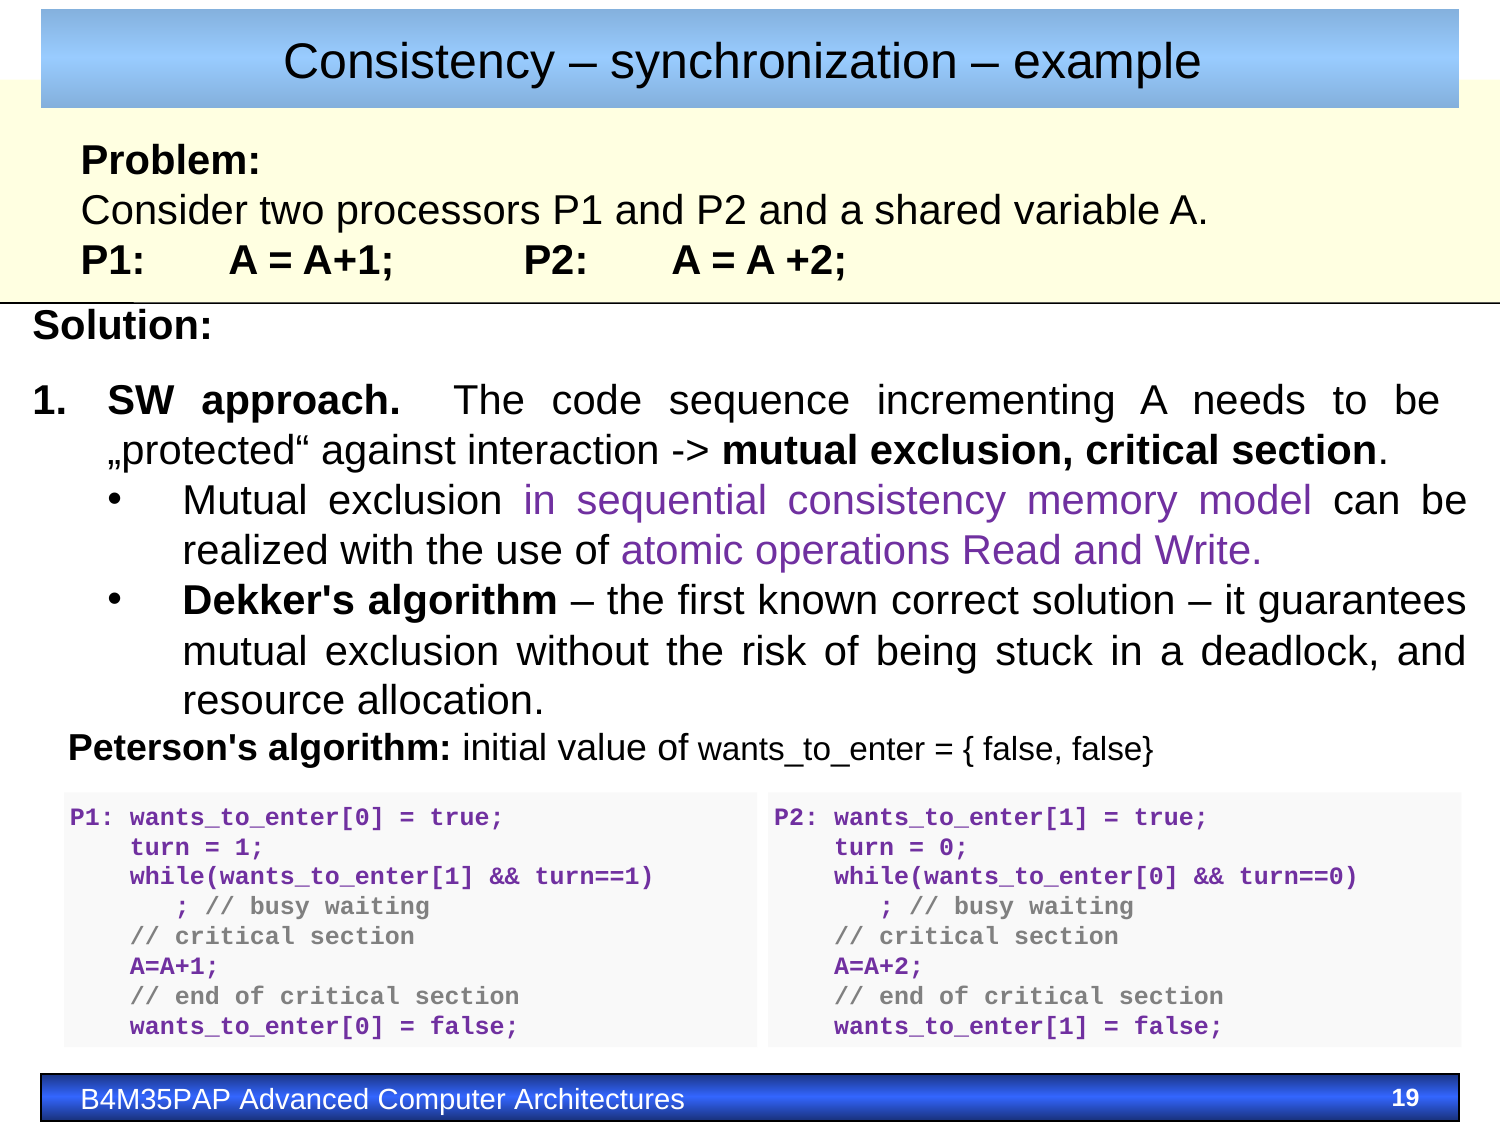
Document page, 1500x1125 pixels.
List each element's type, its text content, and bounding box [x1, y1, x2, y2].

text_box Peterson's algorithm: initial value of wants_to_enter = { false, false} [53, 715, 1454, 776]
text_box Solution: SW approach. The code sequence incrementing A needs to be „protected“ against interaction -> mutual exclusion, critical section. Mutual exclusion in sequential consistency memory model can be realized with the use of atomic operations Read and Write. Dekker's algorithm – the first known correct solution – it guarantees mutual exclusion without the risk of being stuck in a deadlock, and resource allocation. [17, 304, 1483, 781]
text_box [0, 79, 1500, 302]
text_box Problem: Consider two processors P1 and P2 and a shared variable A. P1: A = A+1; P2: A = A +2; [65, 125, 1435, 291]
title Consistency – synchronization – example [41, 9, 1459, 108]
text_box P1: wants_to_enter[0] = true; turn = 1; while(wants_to_enter[1] && turn==1) ; // busy waiting // critical section A=A+1; // end of critical section wants_to_enter[0] = false; [64, 792, 758, 1048]
text_box P2: wants_to_enter[1] = true; turn = 0; while(wants_to_enter[0] && turn==0) ; // busy waiting // critical section A=A+2; // end of critical section wants_to_enter[1] = false; [768, 792, 1462, 1048]
